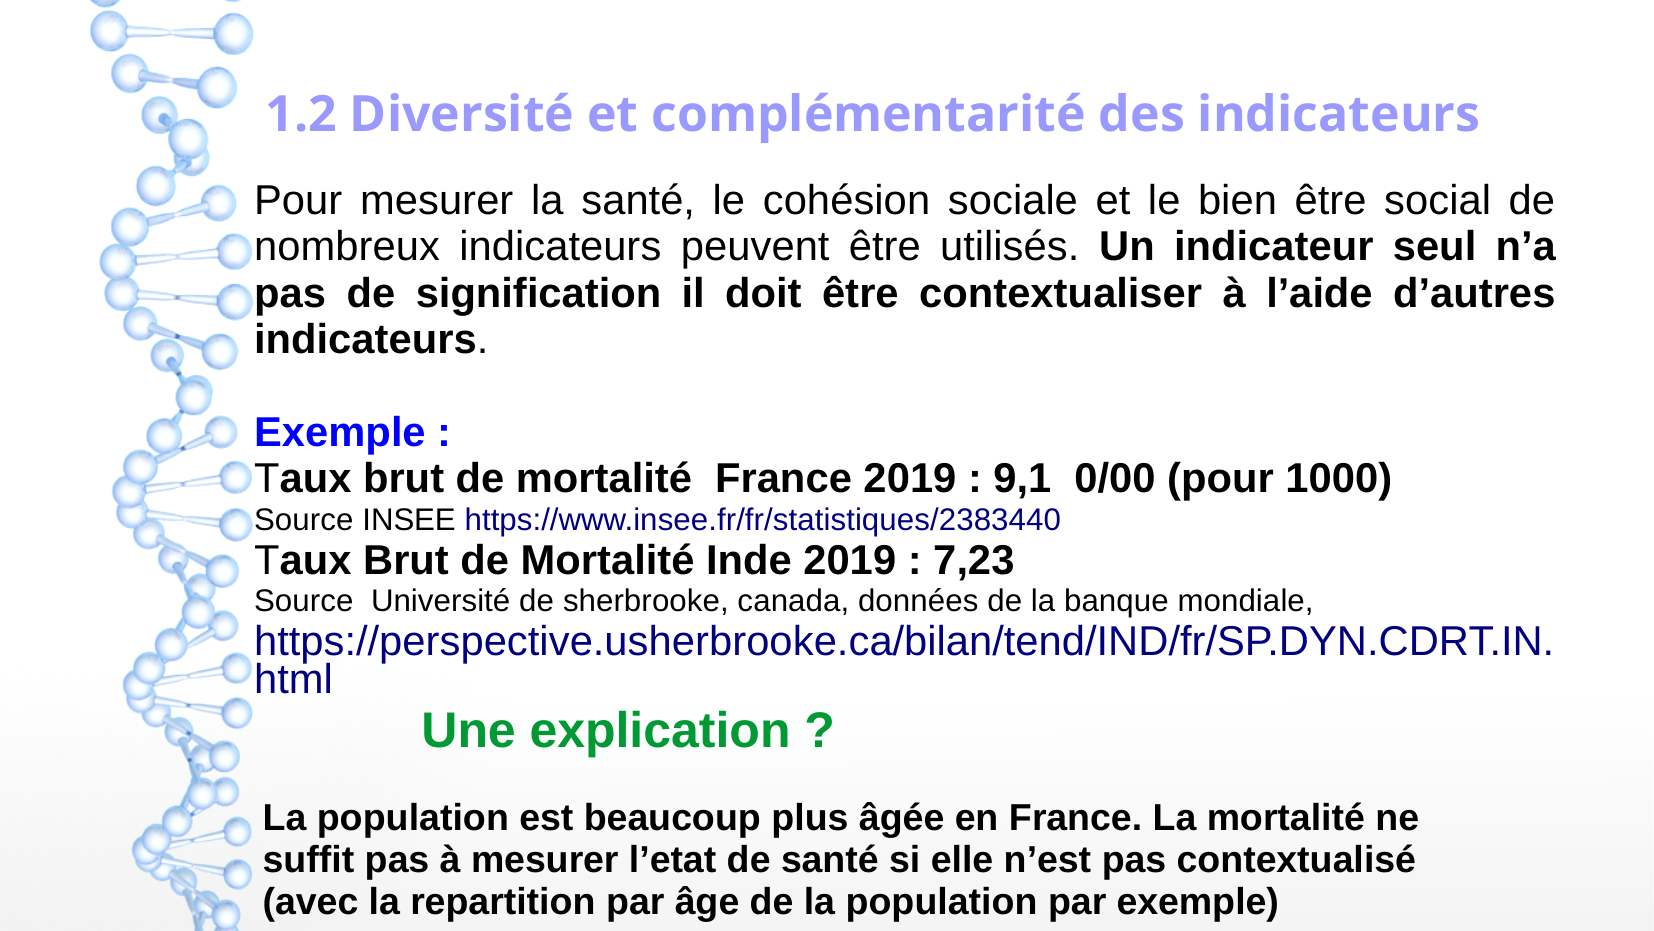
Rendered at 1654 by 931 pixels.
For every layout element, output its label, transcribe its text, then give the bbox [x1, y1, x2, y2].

subtitle [82, 217, 1571, 758]
text_box Une explication ? [406, 695, 1332, 766]
text_box La population est beaucoup plus âgée en France. La mortalité ne suffit pas à mesurer l’etat de santé si elle n’est pas contextualisé (avec la repartition par âge de la population par exemple) [248, 789, 1496, 931]
picture [0, 0, 1654, 931]
title 1.2 Diversité et complémentarité des indicateurs [265, 35, 1595, 189]
text_box Pour mesurer la santé, le cohésion sociale et le bien être social de nombreux indicateurs peuvent être utilisés. Un indicateur seul n’a pas de signification il doit être contextualiser à l’aide d’autres indicateurs. Exemple : Taux brut de mortalité France 2019 : 9,1 0/00 (pour 1000) Source INSEE https://www.insee.fr/fr/statistiques/2383440 Taux Brut de Mortalité Inde 2019 : 7,23 Source Université de sherbrooke, canada, données de la banque mondiale, https://perspective.usherbrooke.ca/bilan/tend/IND/fr/SP.DYN.CDRT.IN.html [239, 168, 1571, 672]
